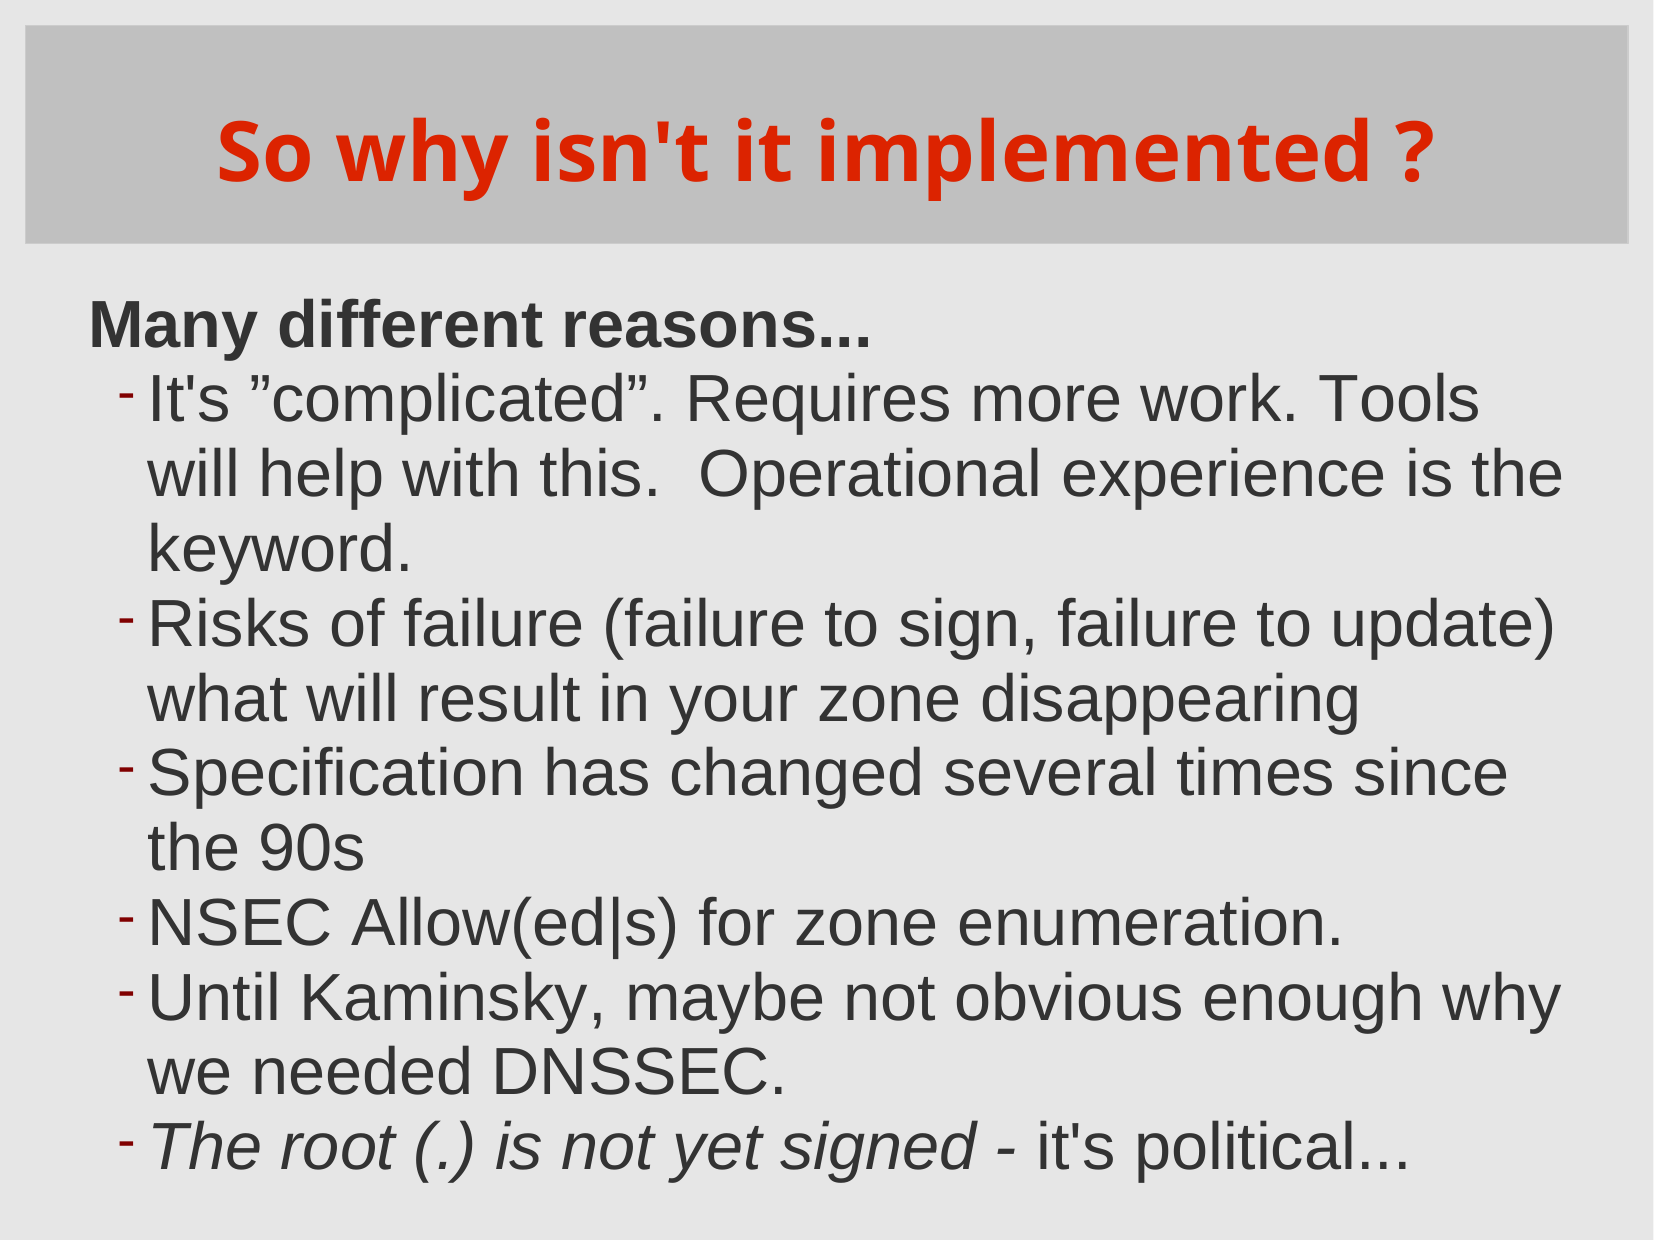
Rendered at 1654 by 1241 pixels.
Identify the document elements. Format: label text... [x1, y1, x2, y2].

title So why isn't it implemented ? [121, 46, 1532, 253]
list Many different reasons... It's ”complicated”. Requires more work. Tools will help with this. Operational experience is the keyword. Risks of failure (failure to sign, failure to update) what will result in your zone disappearing Specification has changed several times since the 90s NSEC Allow(ed|s) for zone enumeration. Until Kaminsky, maybe not obvious enough why we needed DNSSEC. The root (.) is not yet signed - it's political... [59, 286, 1593, 1182]
